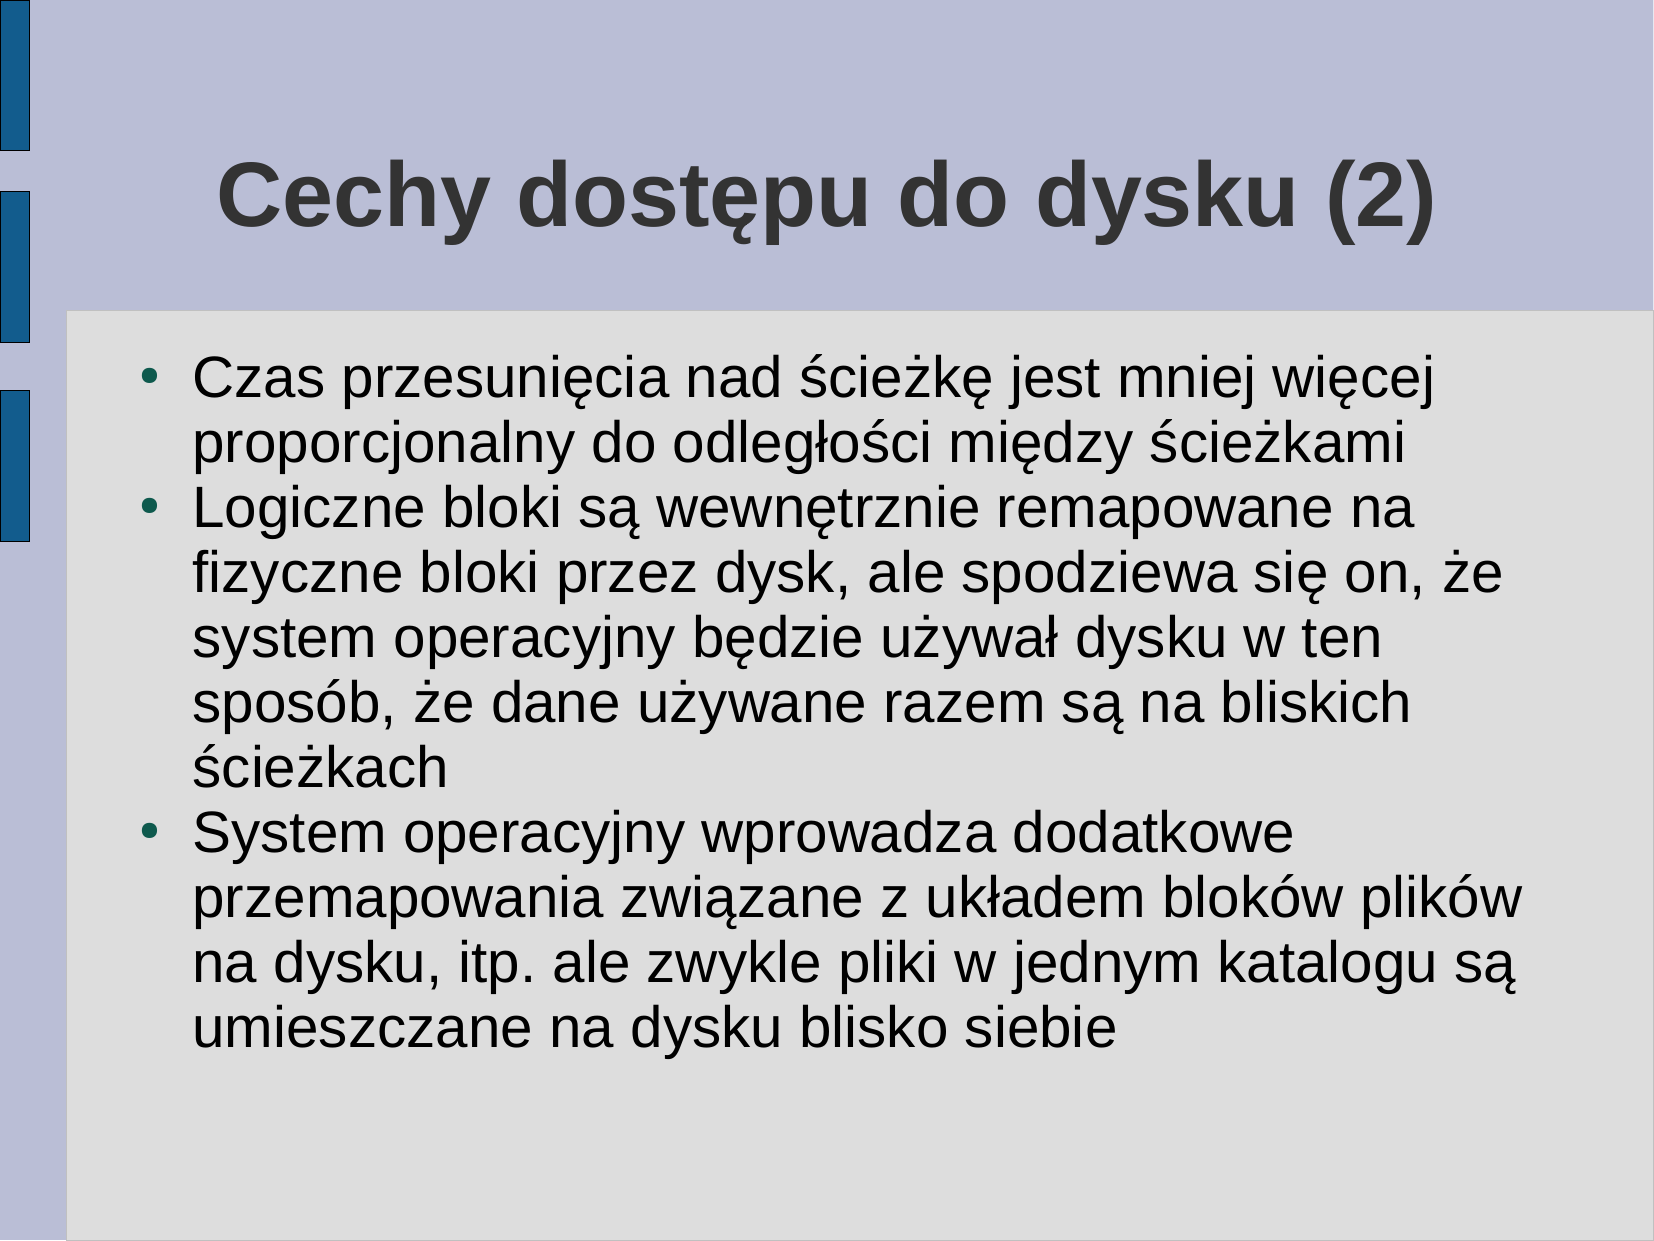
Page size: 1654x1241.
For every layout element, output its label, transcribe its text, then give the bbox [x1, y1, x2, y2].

title Cechy dostępu do dysku (2) [121, 91, 1534, 299]
list Czas przesunięcia nad ścieżkę jest mniej więcej proporcjonalny do odległości między ścieżkami Logiczne bloki są wewnętrznie remapowane na fizyczne bloki przez dysk, ale spodziewa się on, że system operacyjny będzie używał dysku w ten sposób, że dane używane razem są na bliskich ścieżkach System operacyjny wprowadza dodatkowe przemapowania związane z układem bloków plików na dysku, itp. ale zwykle pliki w jednym katalogu są umieszczane na dysku blisko siebie [121, 344, 1534, 1143]
